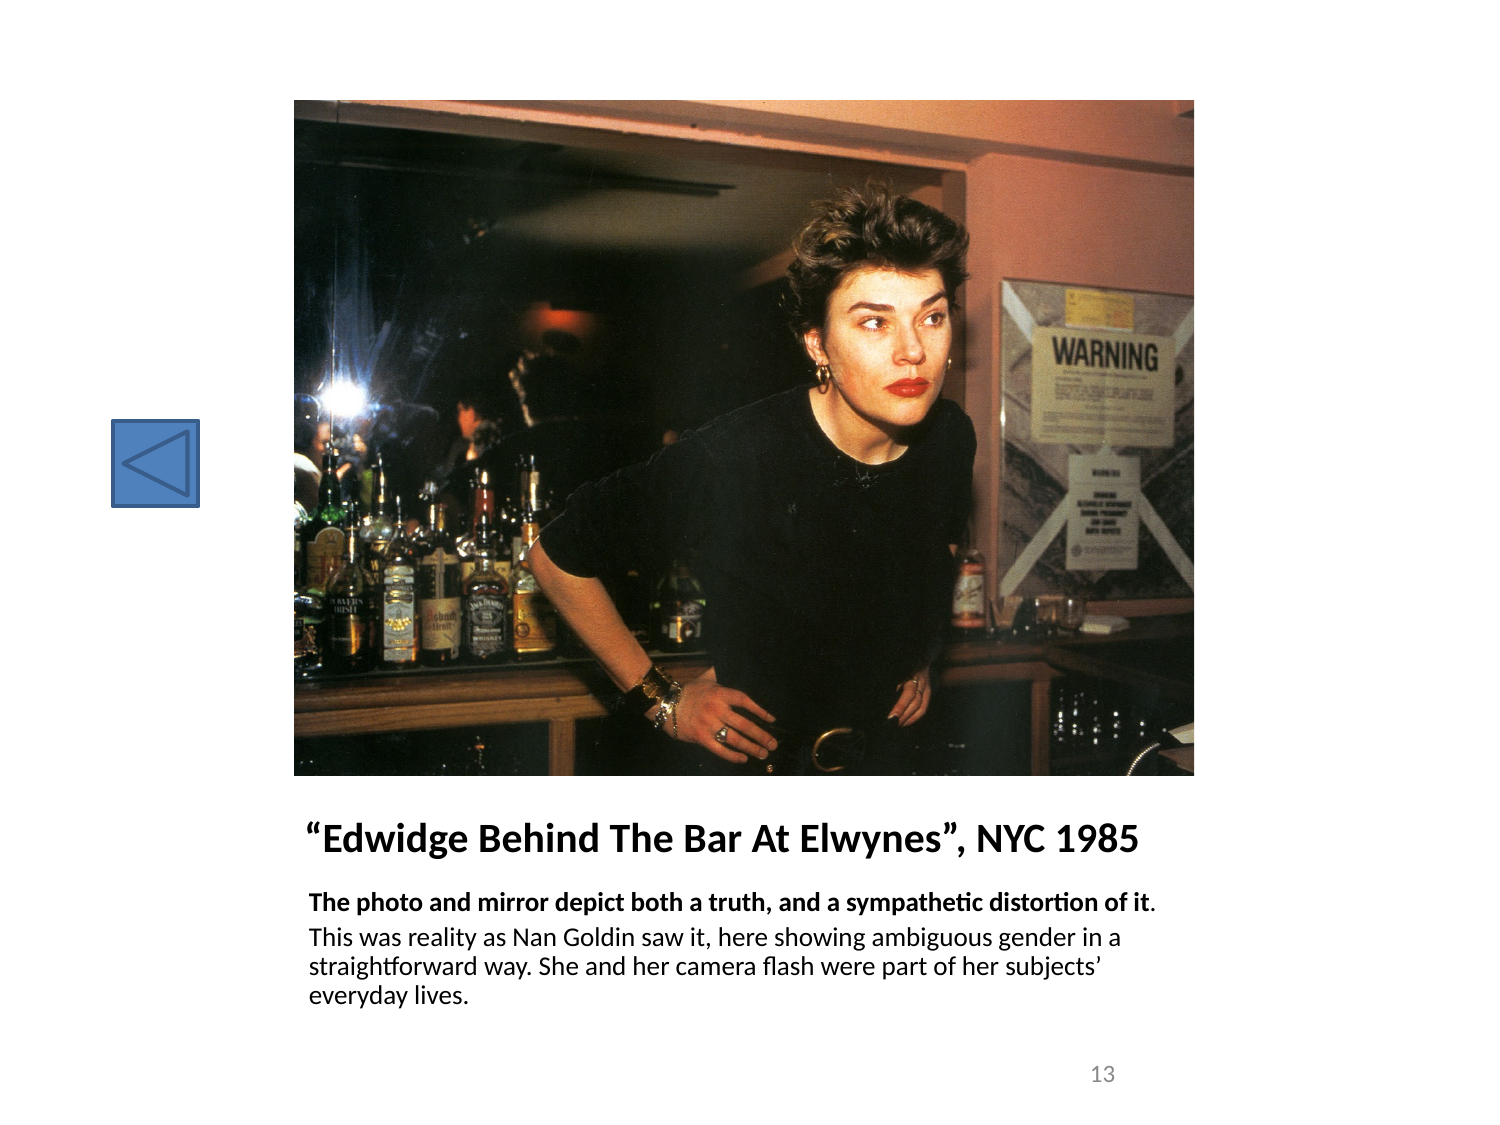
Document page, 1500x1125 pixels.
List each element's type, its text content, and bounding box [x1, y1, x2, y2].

title “Edwidge Behind The Bar At Elwynes”, NYC 1985 [289, 775, 1190, 869]
picture [294, 100, 1195, 776]
text_box [112, 420, 199, 507]
list The photo and mirror depict both a truth, and a sympathetic distortion of it. This was reality as Nan Goldin saw it, here showing ambiguous gender in a straightforward way. She and her camera flash were part of her subjects’ everyday lives. [294, 880, 1195, 1024]
text_box 13 [1074, 1042, 1426, 1103]
